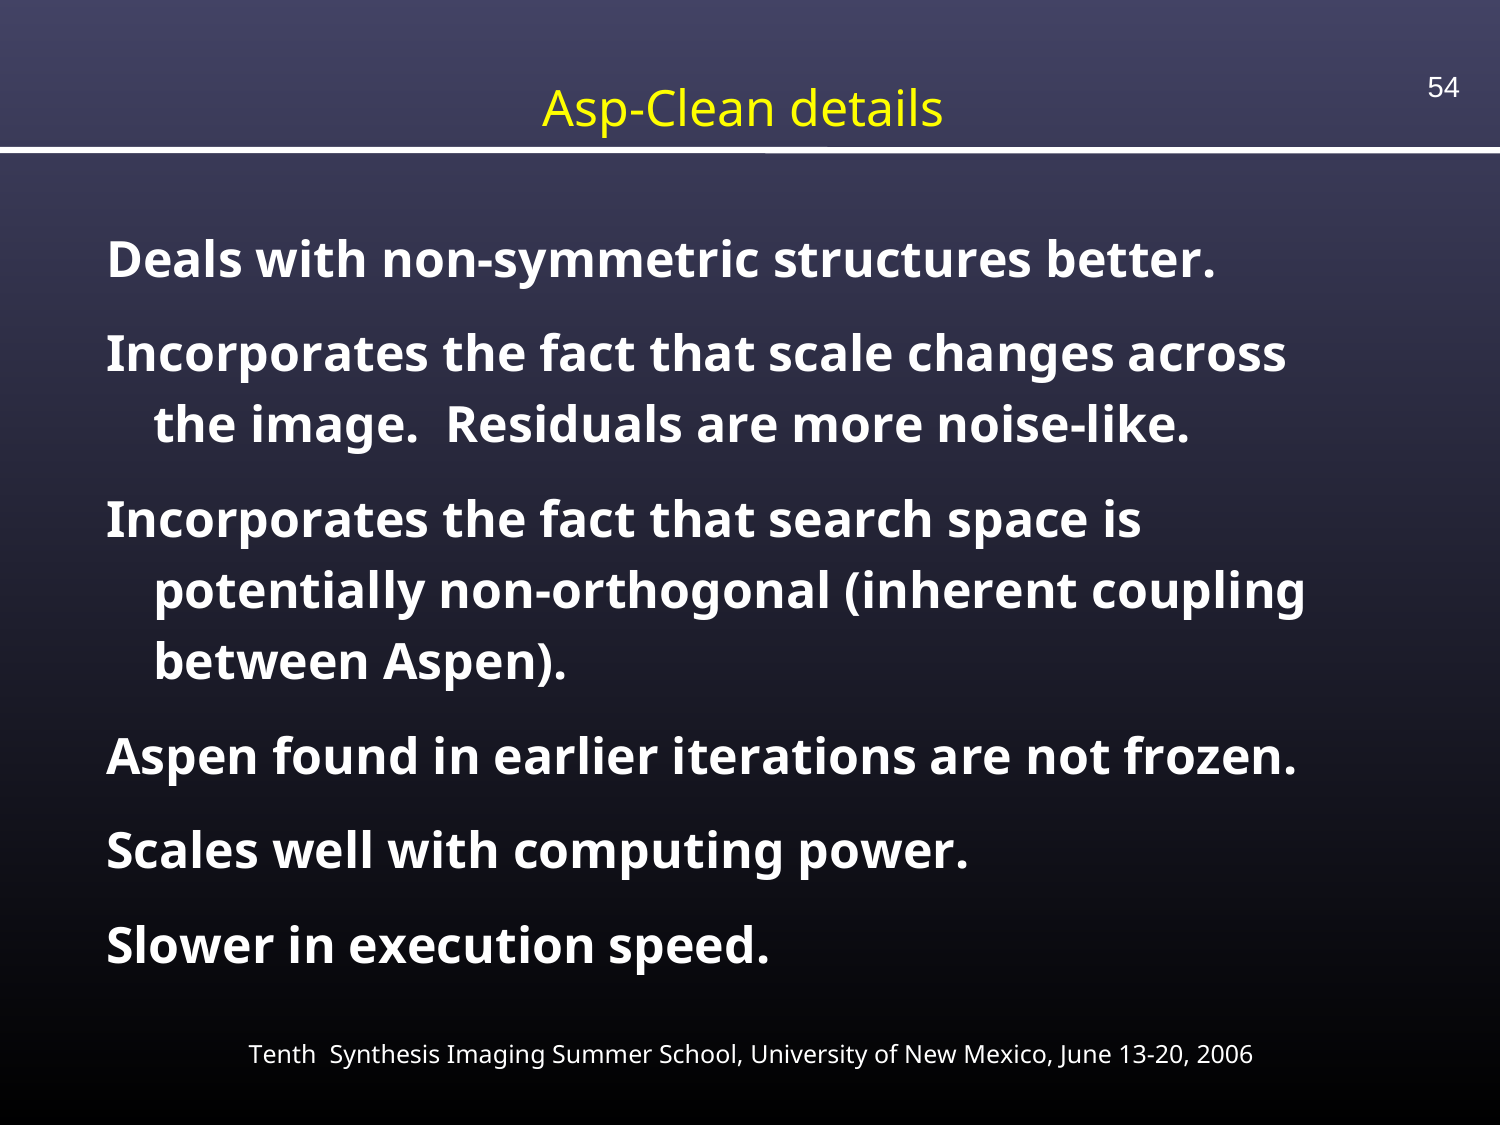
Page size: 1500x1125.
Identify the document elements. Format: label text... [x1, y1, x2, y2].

title Asp-Clean details [112, 62, 1375, 151]
subtitle Deals with non-symmetric structures better. Incorporates the fact that scale changes across the image. Residuals are more noise-like. Incorporates the fact that search space is potentially non-orthogonal (inherent coupling between Aspen). Aspen found in earlier iterations are not frozen. Scales well with computing power. Slower in execution speed. [106, 223, 1382, 1006]
